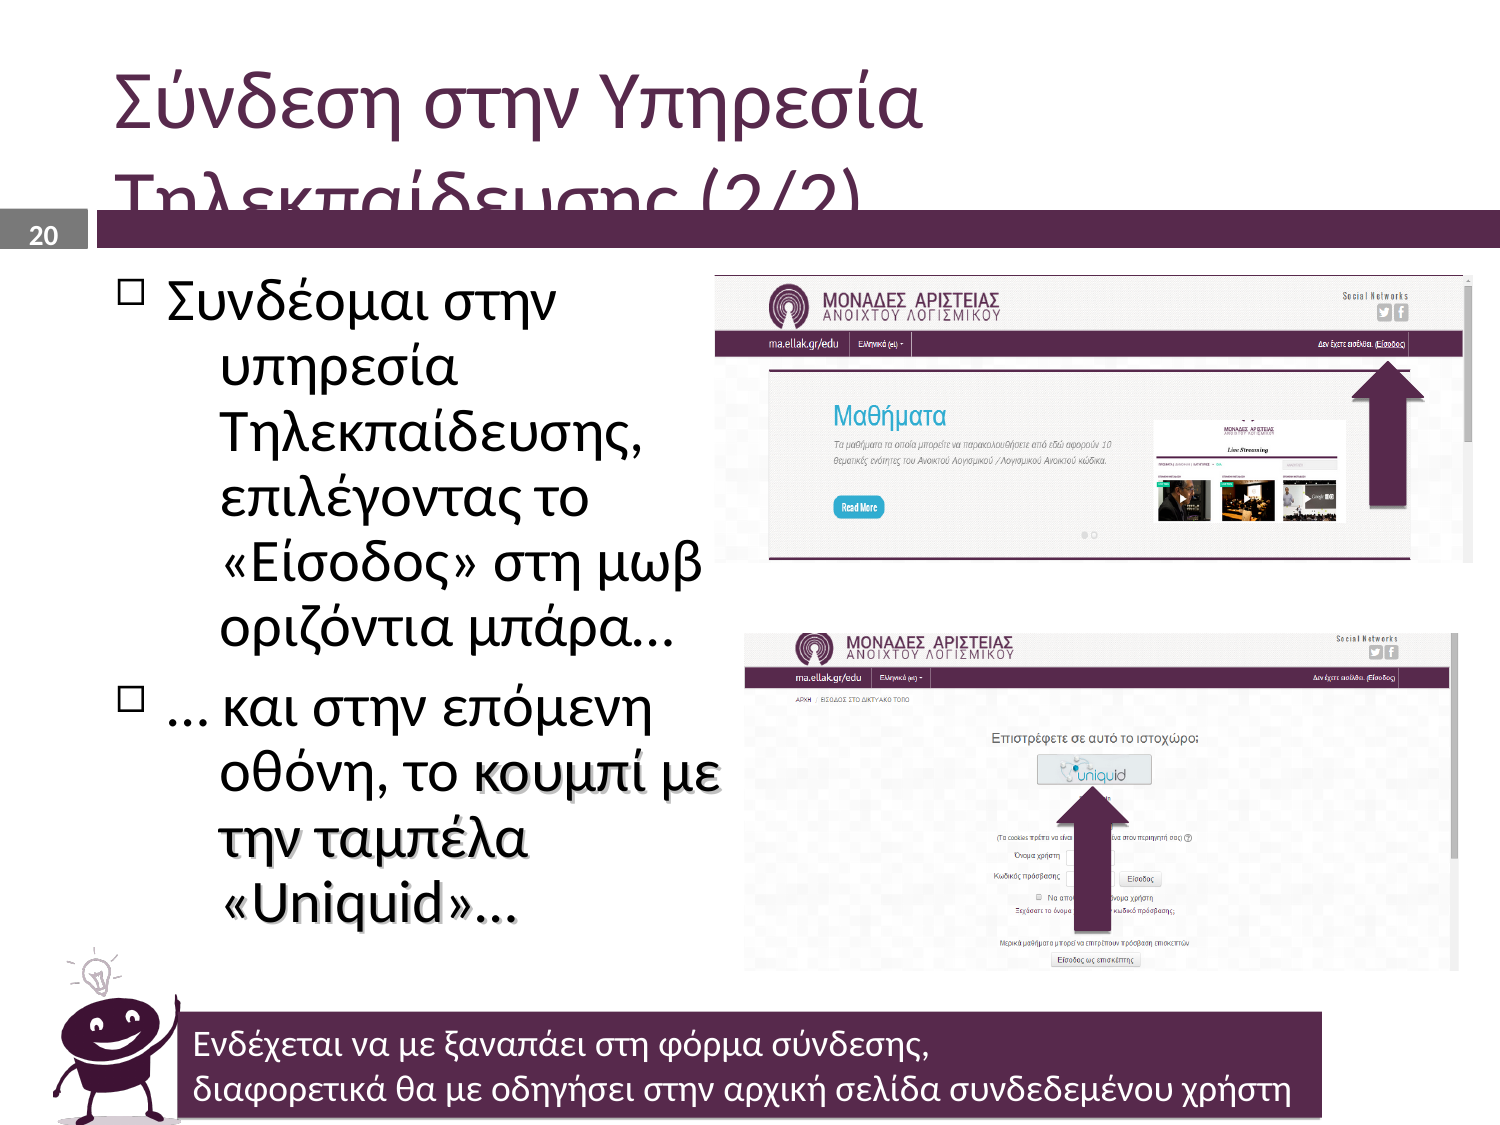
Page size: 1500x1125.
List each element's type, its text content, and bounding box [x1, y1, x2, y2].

title Σύνδεση στην Υπηρεσία Τηλεκπαίδευσης (2/2) [99, 37, 1438, 201]
text_box Ενδέχεται να με ξαναπάει στη φόρμα σύνδεσης, διαφορετικά θα με οδηγήσει στην αρχική σελίδα συνδεδεμένου χρήστη [177, 1011, 1322, 1118]
text_box [1352, 361, 1424, 505]
list Συνδέομαι στην υπηρεσία Τηλεκπαίδευσης, επιλέγοντας το «Είσοδος» στη μωβ οριζόντια μπάρα… … και στην επόμενη οθόνη, το κουμπί με την ταμπέλα «Uniquid»… [99, 260, 738, 1011]
picture [714, 275, 1473, 563]
picture [744, 633, 1459, 971]
picture [53, 947, 181, 1125]
text_box [1057, 786, 1129, 931]
text_box [0, 208, 88, 249]
